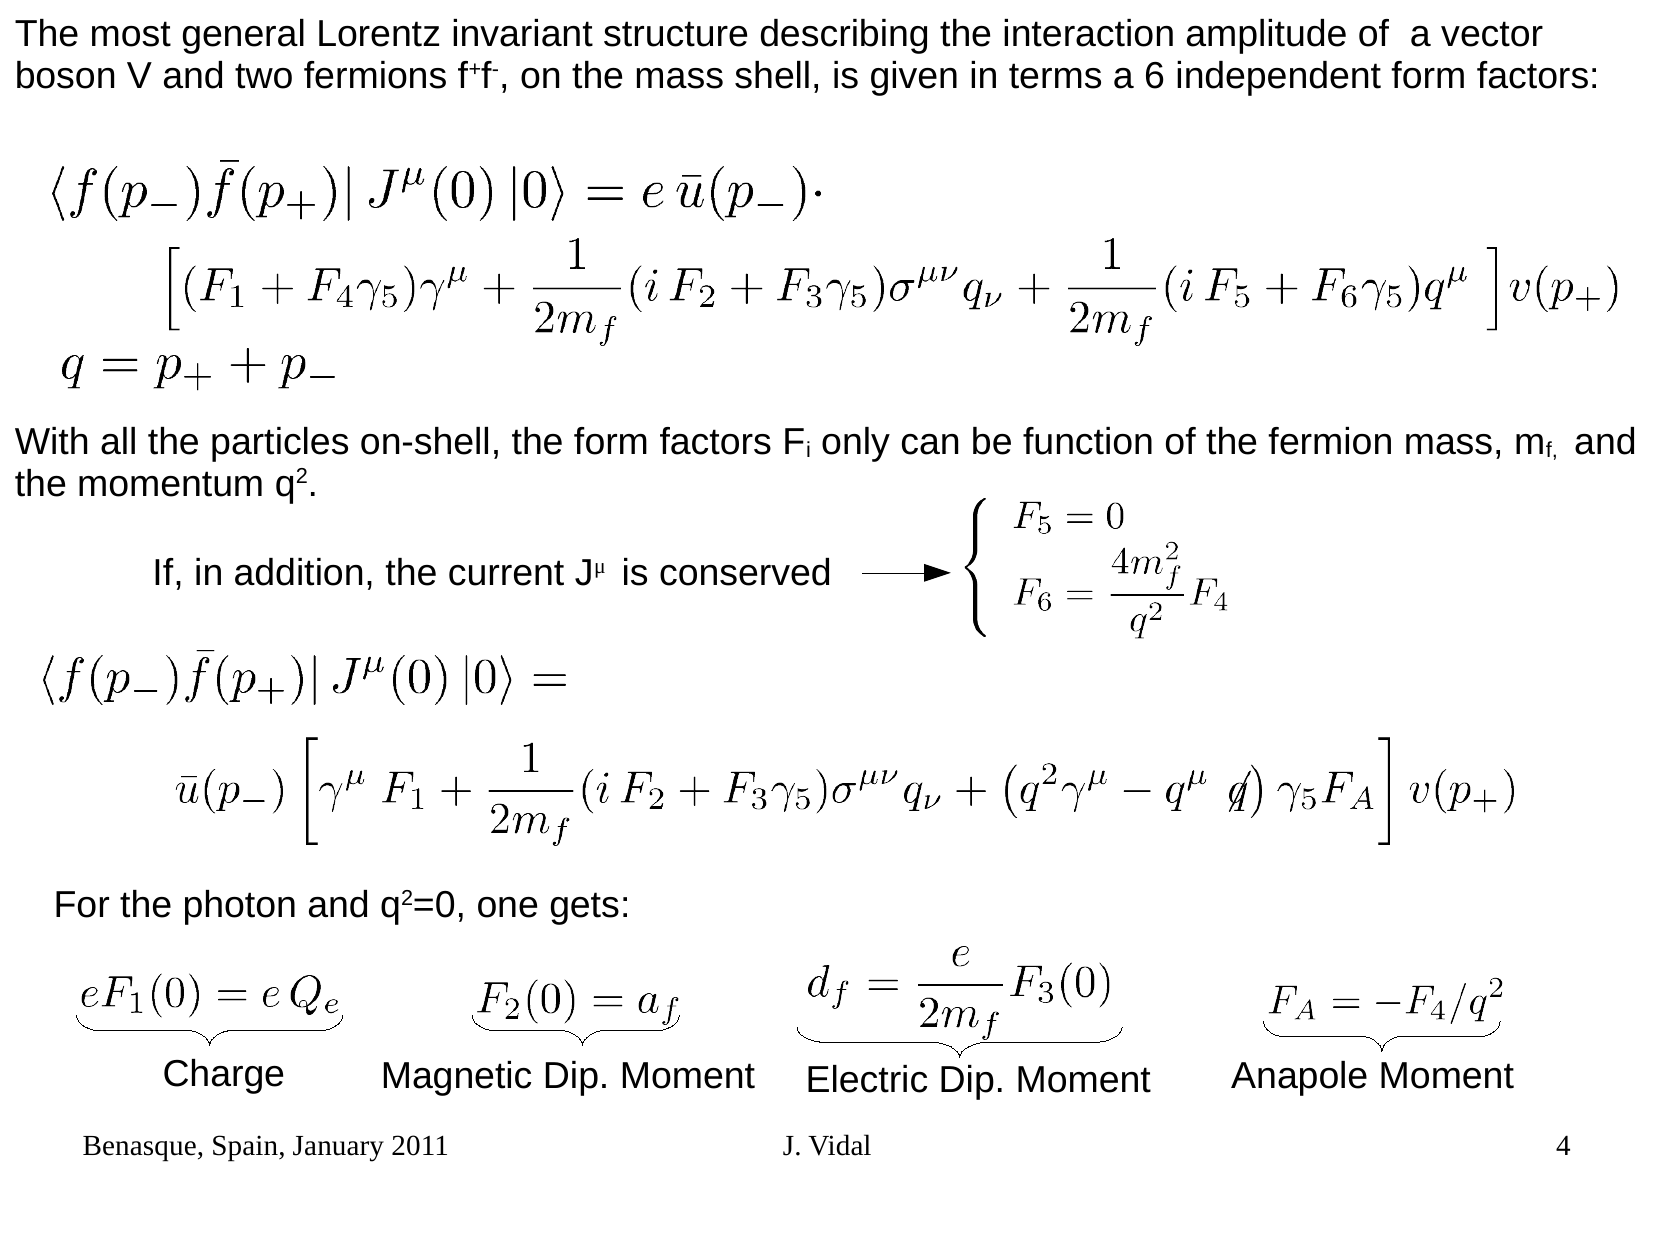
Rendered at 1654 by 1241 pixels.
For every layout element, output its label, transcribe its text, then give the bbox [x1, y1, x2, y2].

picture [1264, 974, 1506, 1027]
picture [76, 968, 347, 1021]
text_box Electric Dip. Moment [790, 1051, 1166, 1109]
picture [171, 732, 1523, 849]
text_box The most general Lorentz invariant structure describing the interaction amplitude of a vector boson V and two fermions f+f-, on the mass shell, is given in terms a 6 independent form factors: [0, 5, 1654, 106]
picture [37, 154, 835, 225]
picture [29, 644, 573, 709]
text_box Magnetic Dip. Moment [366, 1047, 771, 1105]
text_box With all the particles on-shell, the form factors Fi only can be function of the fermion mass, mf, and the momentum q2. [0, 413, 1654, 527]
picture [51, 232, 1624, 396]
text_box Charge [147, 1045, 300, 1103]
text_box For the photon and q2=0, one gets: [38, 876, 646, 935]
text_box If, in addition, the current Jμ is conserved [137, 544, 868, 604]
picture [803, 944, 1117, 1043]
picture [472, 974, 686, 1027]
picture [955, 493, 1231, 644]
text_box Anapole Moment [1216, 1047, 1529, 1105]
